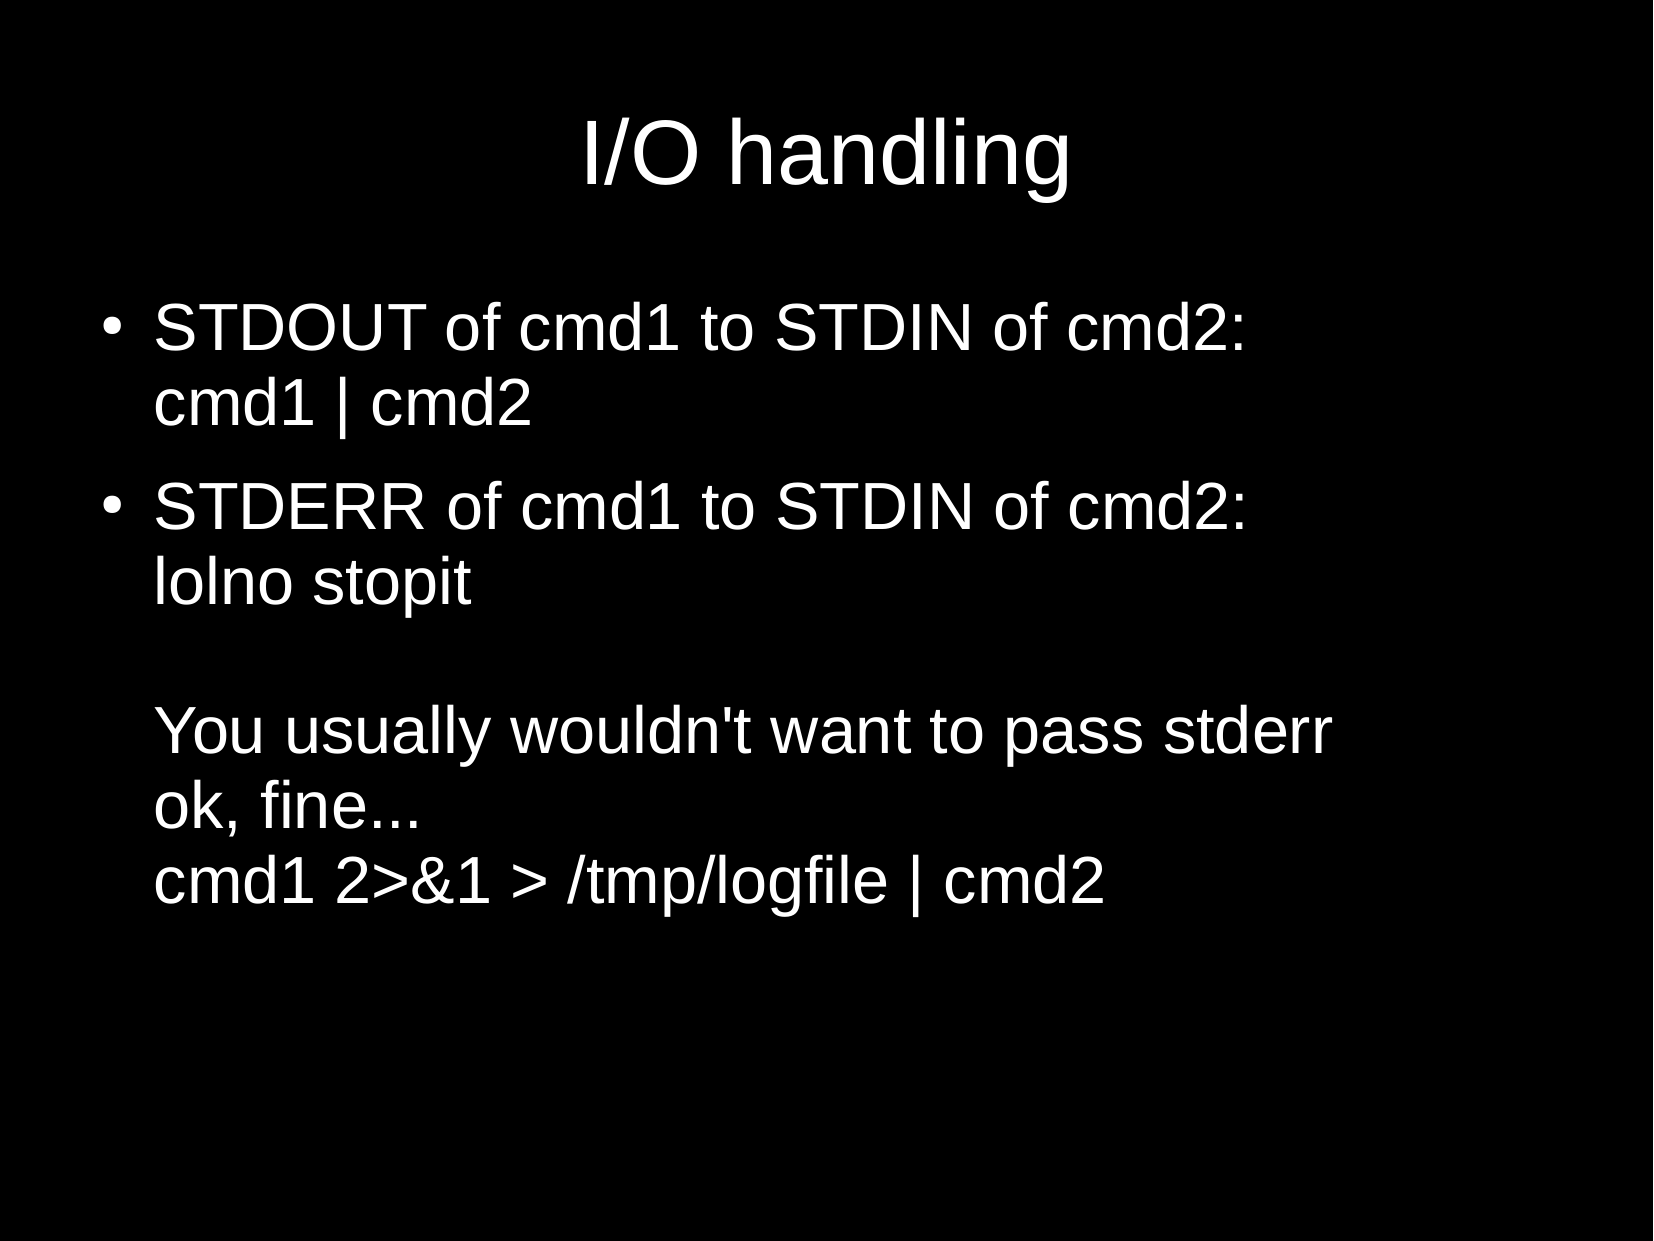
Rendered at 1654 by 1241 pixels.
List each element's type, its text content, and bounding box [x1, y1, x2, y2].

title I/O handling [82, 49, 1571, 257]
list STDOUT of cmd1 to STDIN of cmd2: cmd1 | cmd2 STDERR of cmd1 to STDIN of cmd2: lolno stopit You usually wouldn't want to pass stderr ok, fine... cmd1 2>&1 > /tmp/logfile | cmd2 [82, 290, 1538, 1010]
